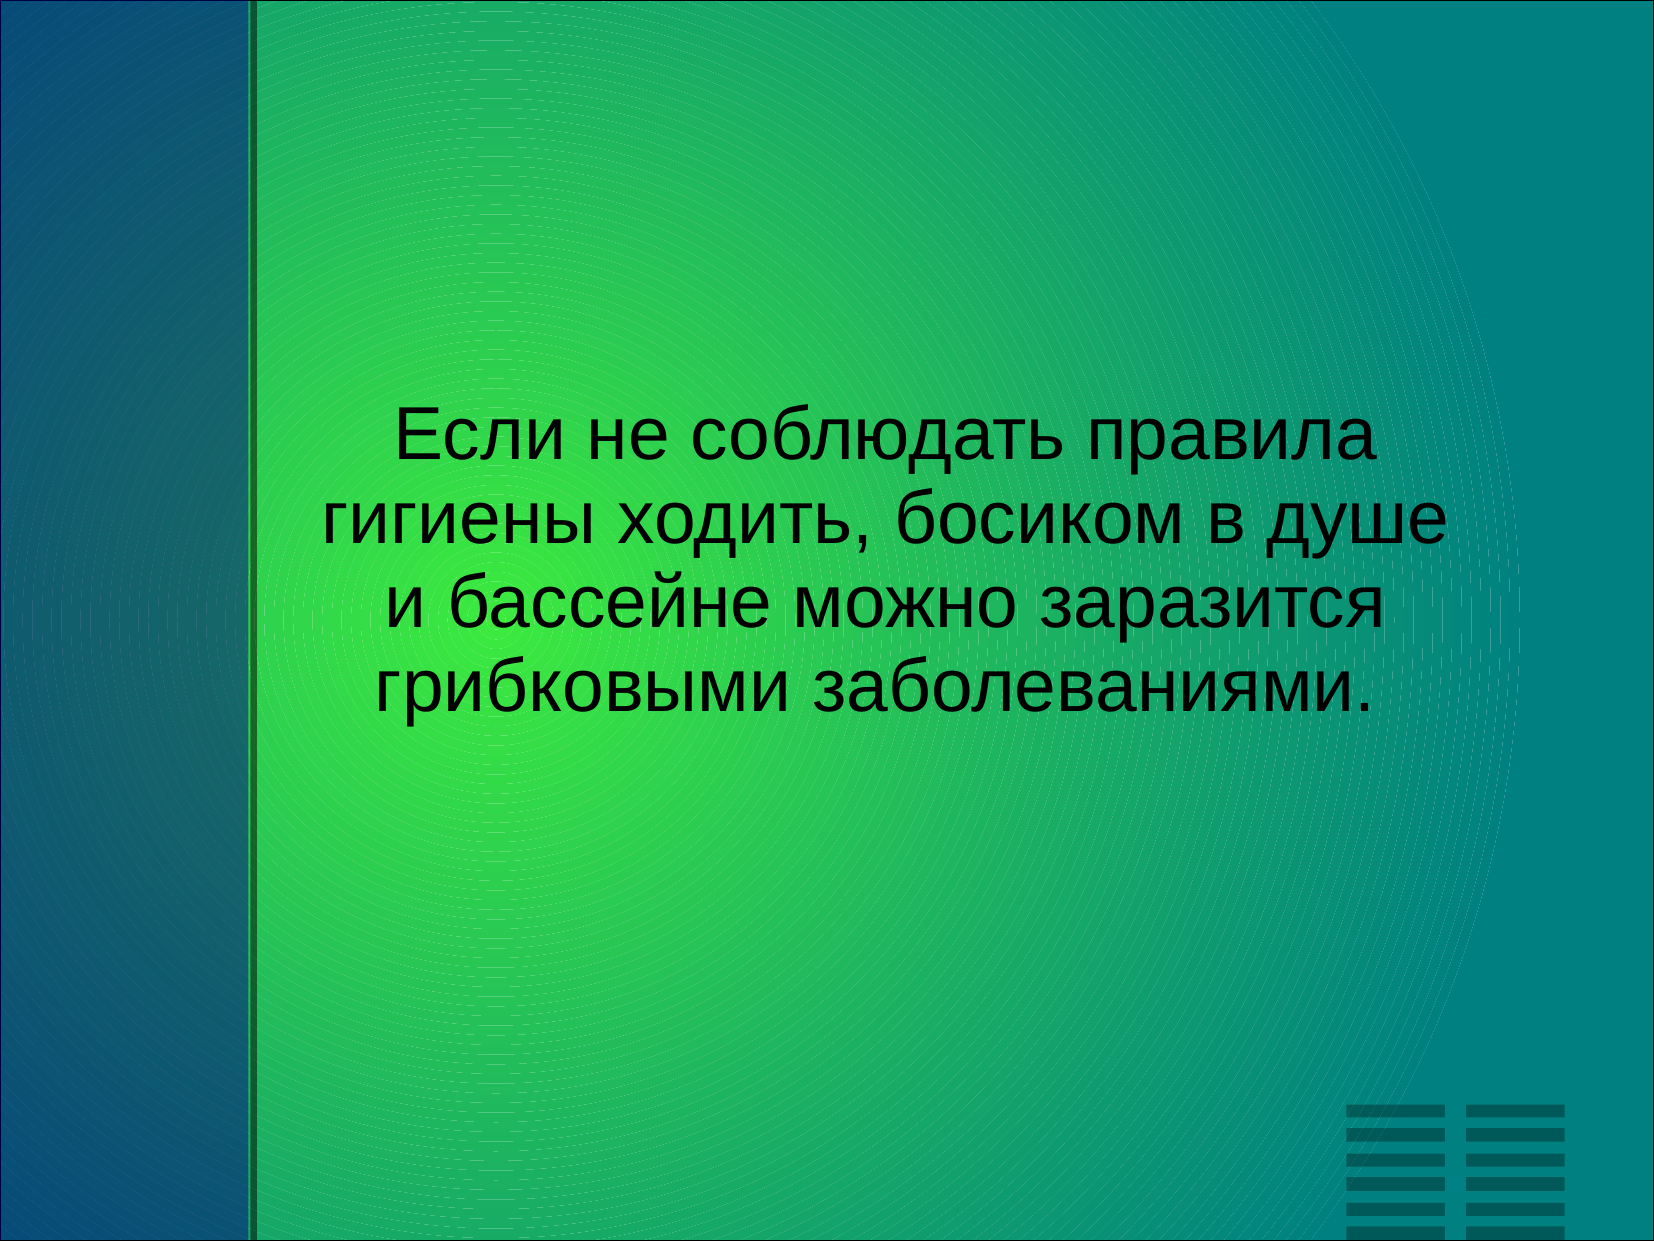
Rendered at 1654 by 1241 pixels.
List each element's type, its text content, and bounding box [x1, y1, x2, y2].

text_box Если не соблюдать правила гигиены ходить, босиком в душе и бассейне можно заразится грибковыми заболеваниями. [295, 383, 1477, 916]
